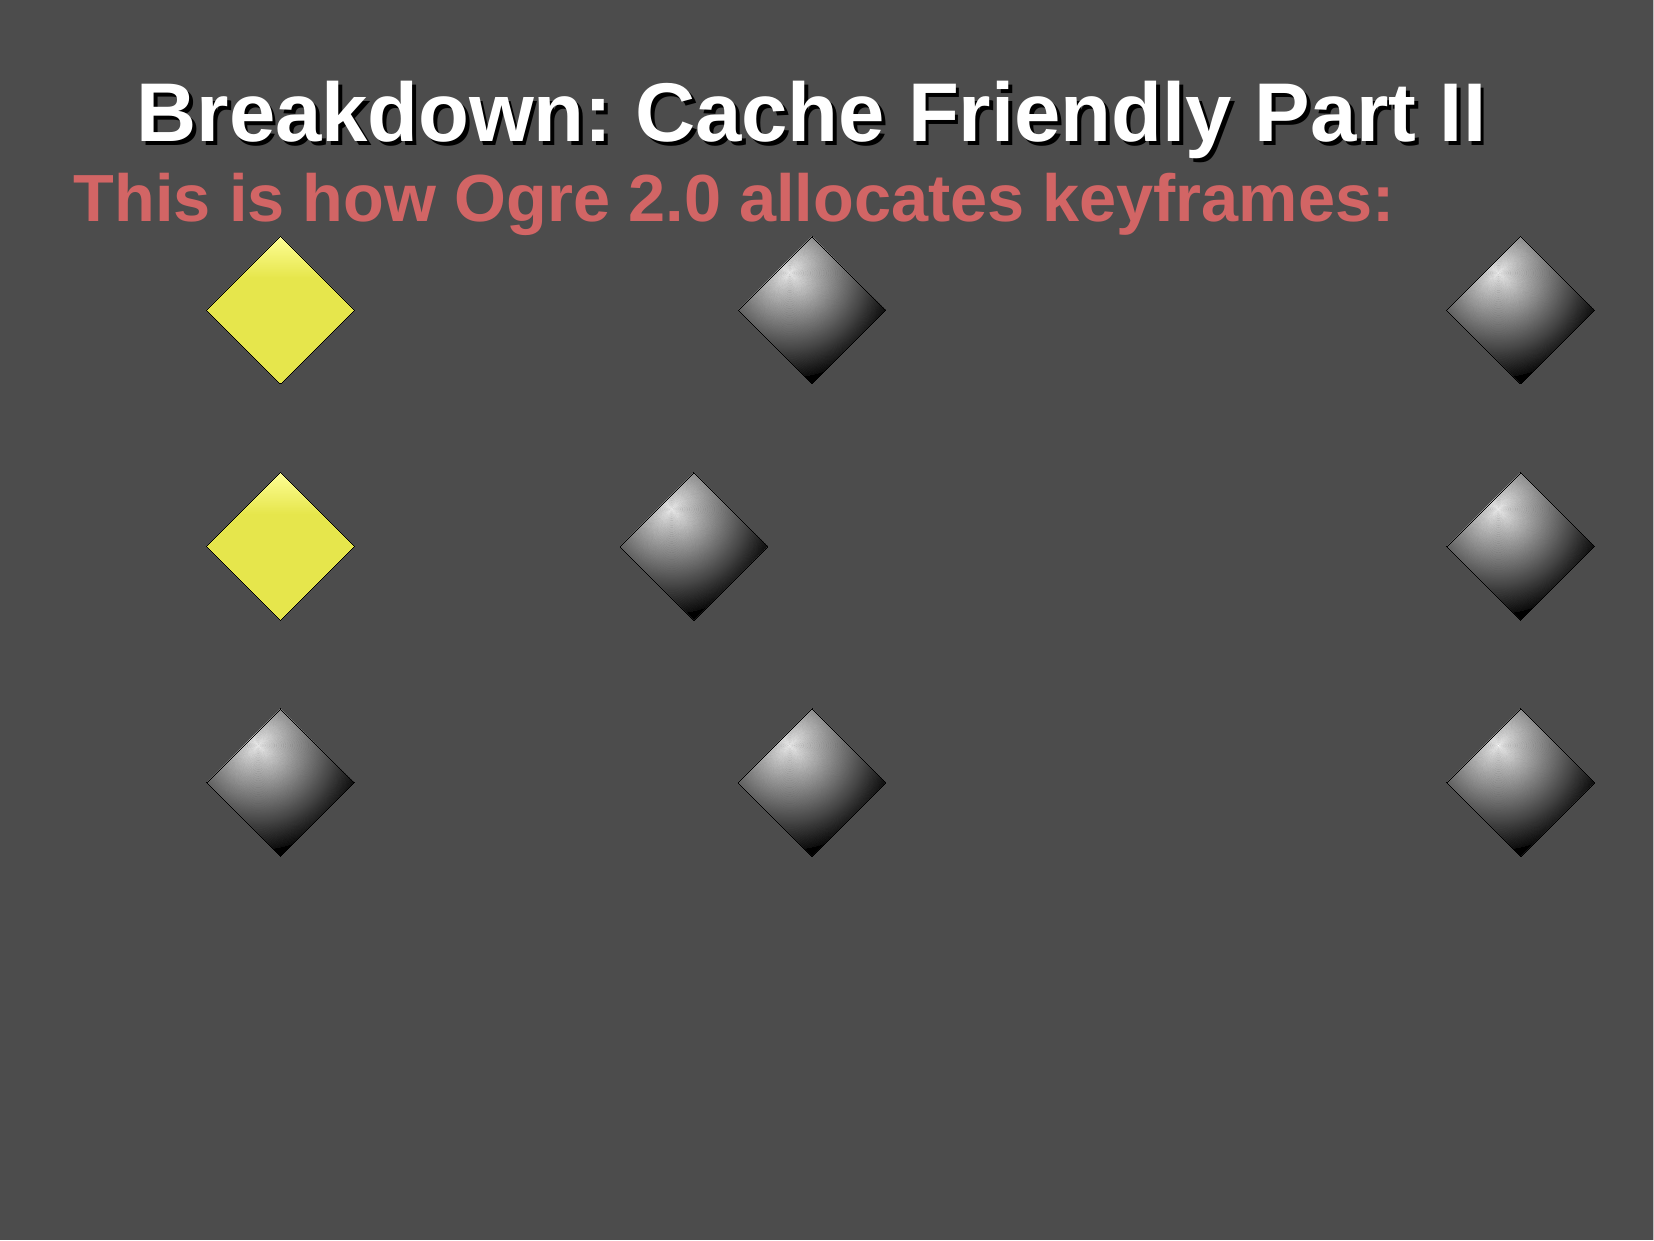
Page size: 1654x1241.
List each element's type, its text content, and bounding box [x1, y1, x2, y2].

text_box [1446, 244, 1595, 384]
text_box [738, 244, 886, 384]
text_box [738, 708, 886, 857]
text_box [620, 472, 768, 621]
text_box [206, 708, 355, 857]
text_box [206, 472, 355, 621]
text_box [1446, 472, 1595, 621]
text_box [206, 244, 355, 384]
text_box Breakdown: Cache Friendly Part II [88, 59, 1536, 153]
text_box [1446, 708, 1595, 857]
text_box This is how Ogre 2.0 allocates keyframes: [59, 153, 1565, 244]
